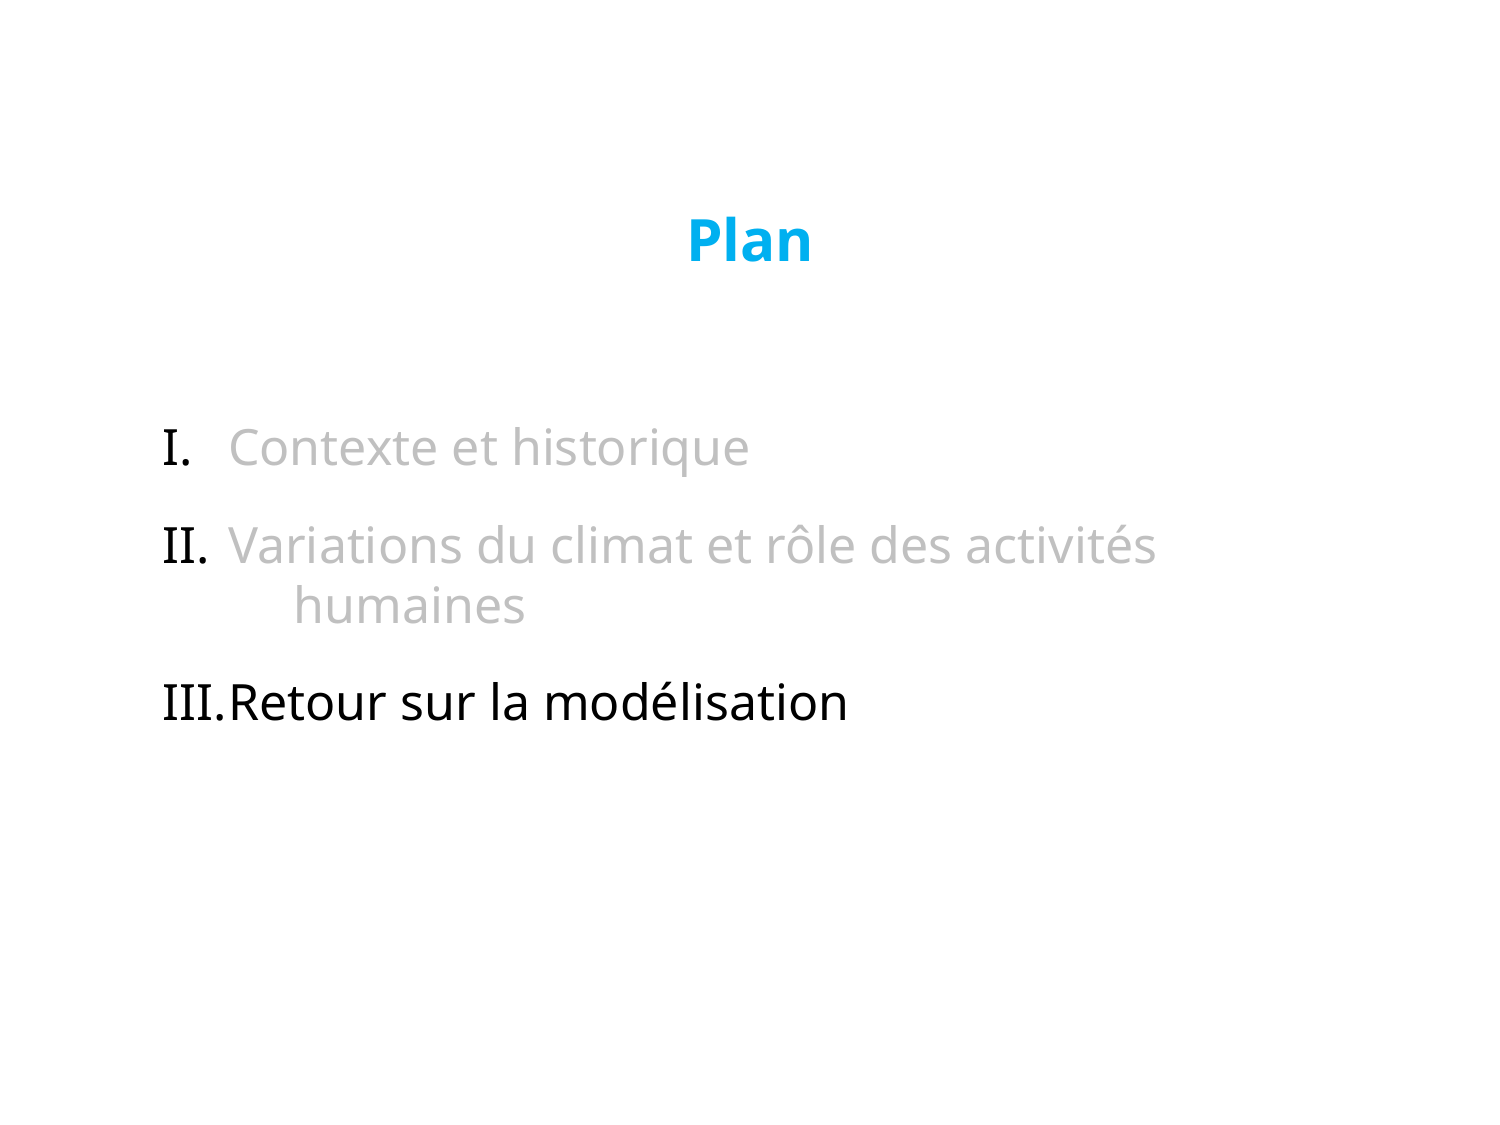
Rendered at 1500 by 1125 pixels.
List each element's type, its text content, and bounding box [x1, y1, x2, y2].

text_box Plan [53, 199, 1447, 353]
text_box Contexte et historique Variations du climat et rôle des activités humaines Retour sur la modélisation [147, 408, 1365, 739]
